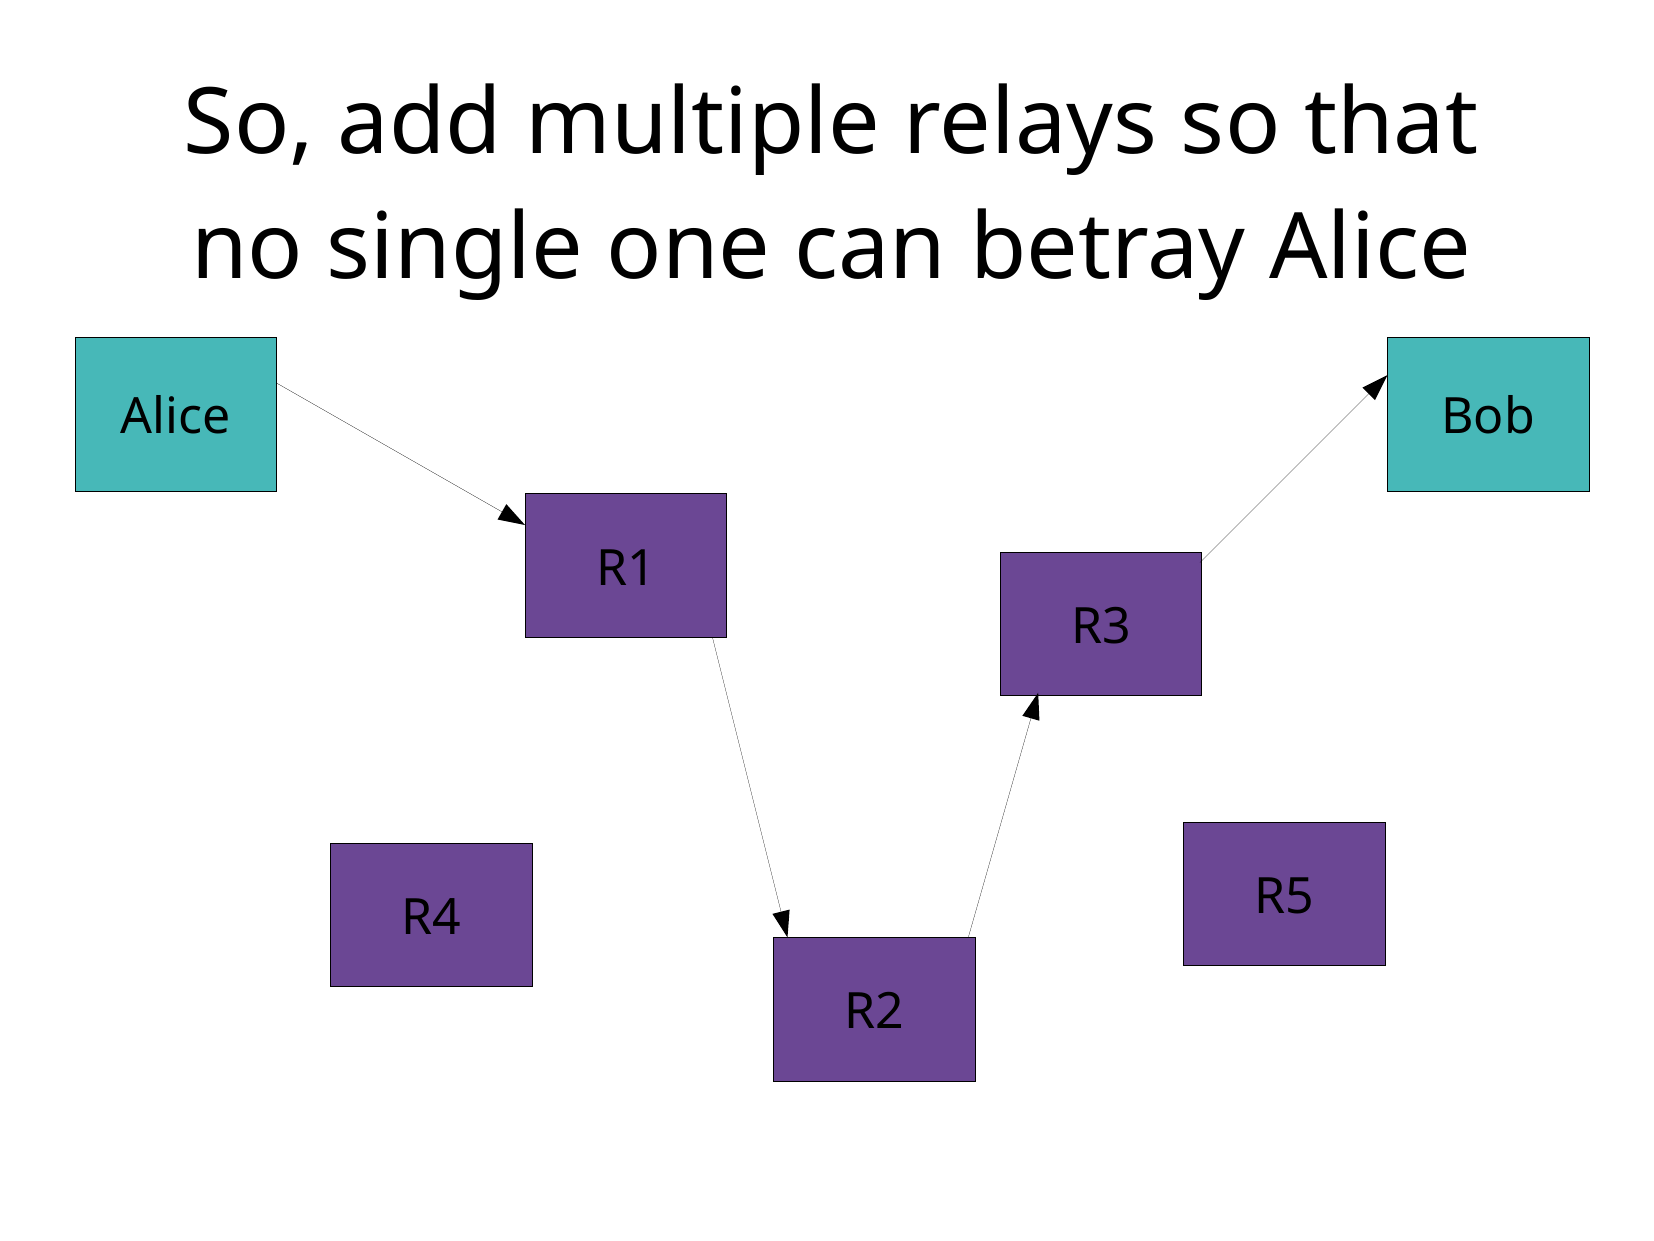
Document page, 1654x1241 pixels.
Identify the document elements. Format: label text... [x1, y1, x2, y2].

text_box R1 [525, 493, 727, 638]
text_box R3 [1000, 552, 1202, 696]
title So, add multiple relays so that no single one can betray Alice [125, 60, 1538, 301]
text_box R5 [1183, 822, 1386, 966]
text_box Alice [75, 337, 277, 492]
text_box Bob [1387, 337, 1590, 492]
text_box R4 [330, 843, 533, 987]
text_box R2 [773, 937, 976, 1082]
